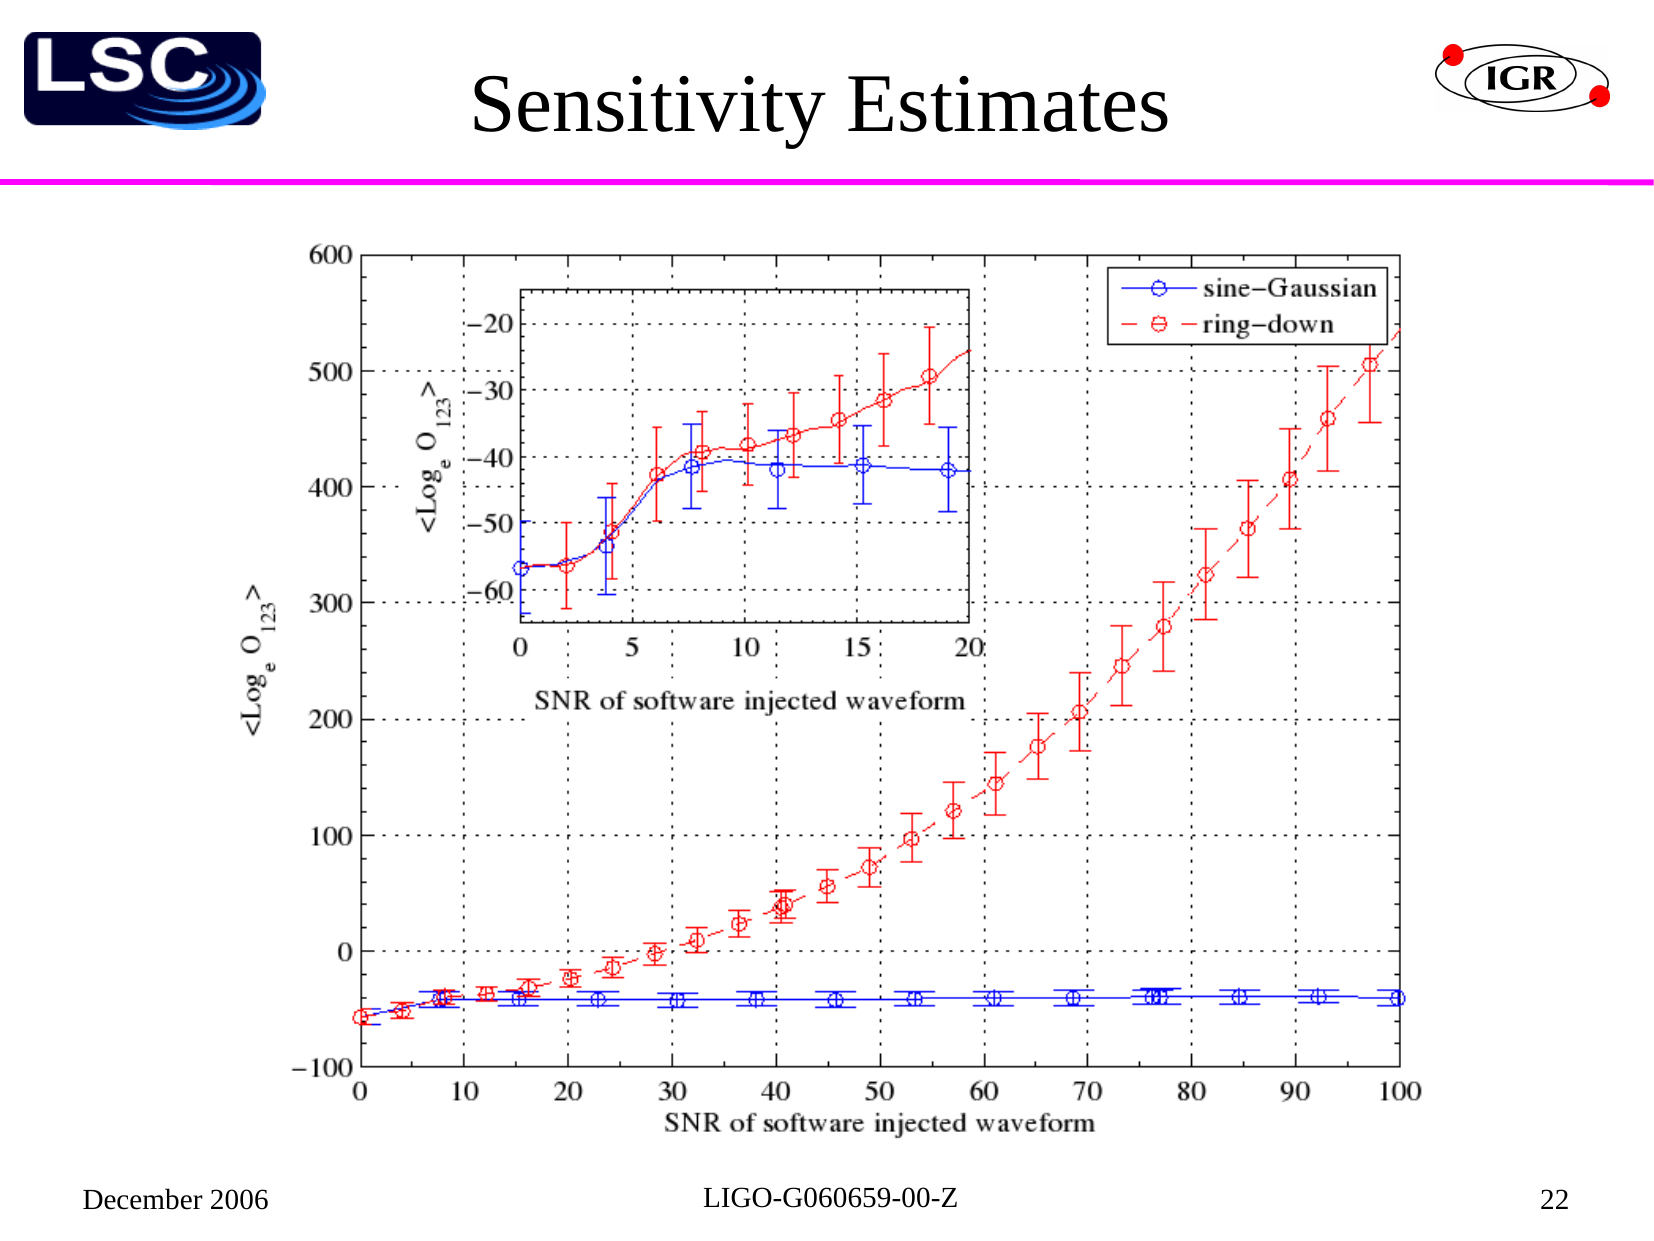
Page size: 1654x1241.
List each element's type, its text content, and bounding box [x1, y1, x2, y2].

picture [24, 32, 76, 130]
picture [1565, 44, 1610, 112]
title Sensitivity Estimates [76, 0, 1565, 207]
picture [236, 236, 1431, 1146]
